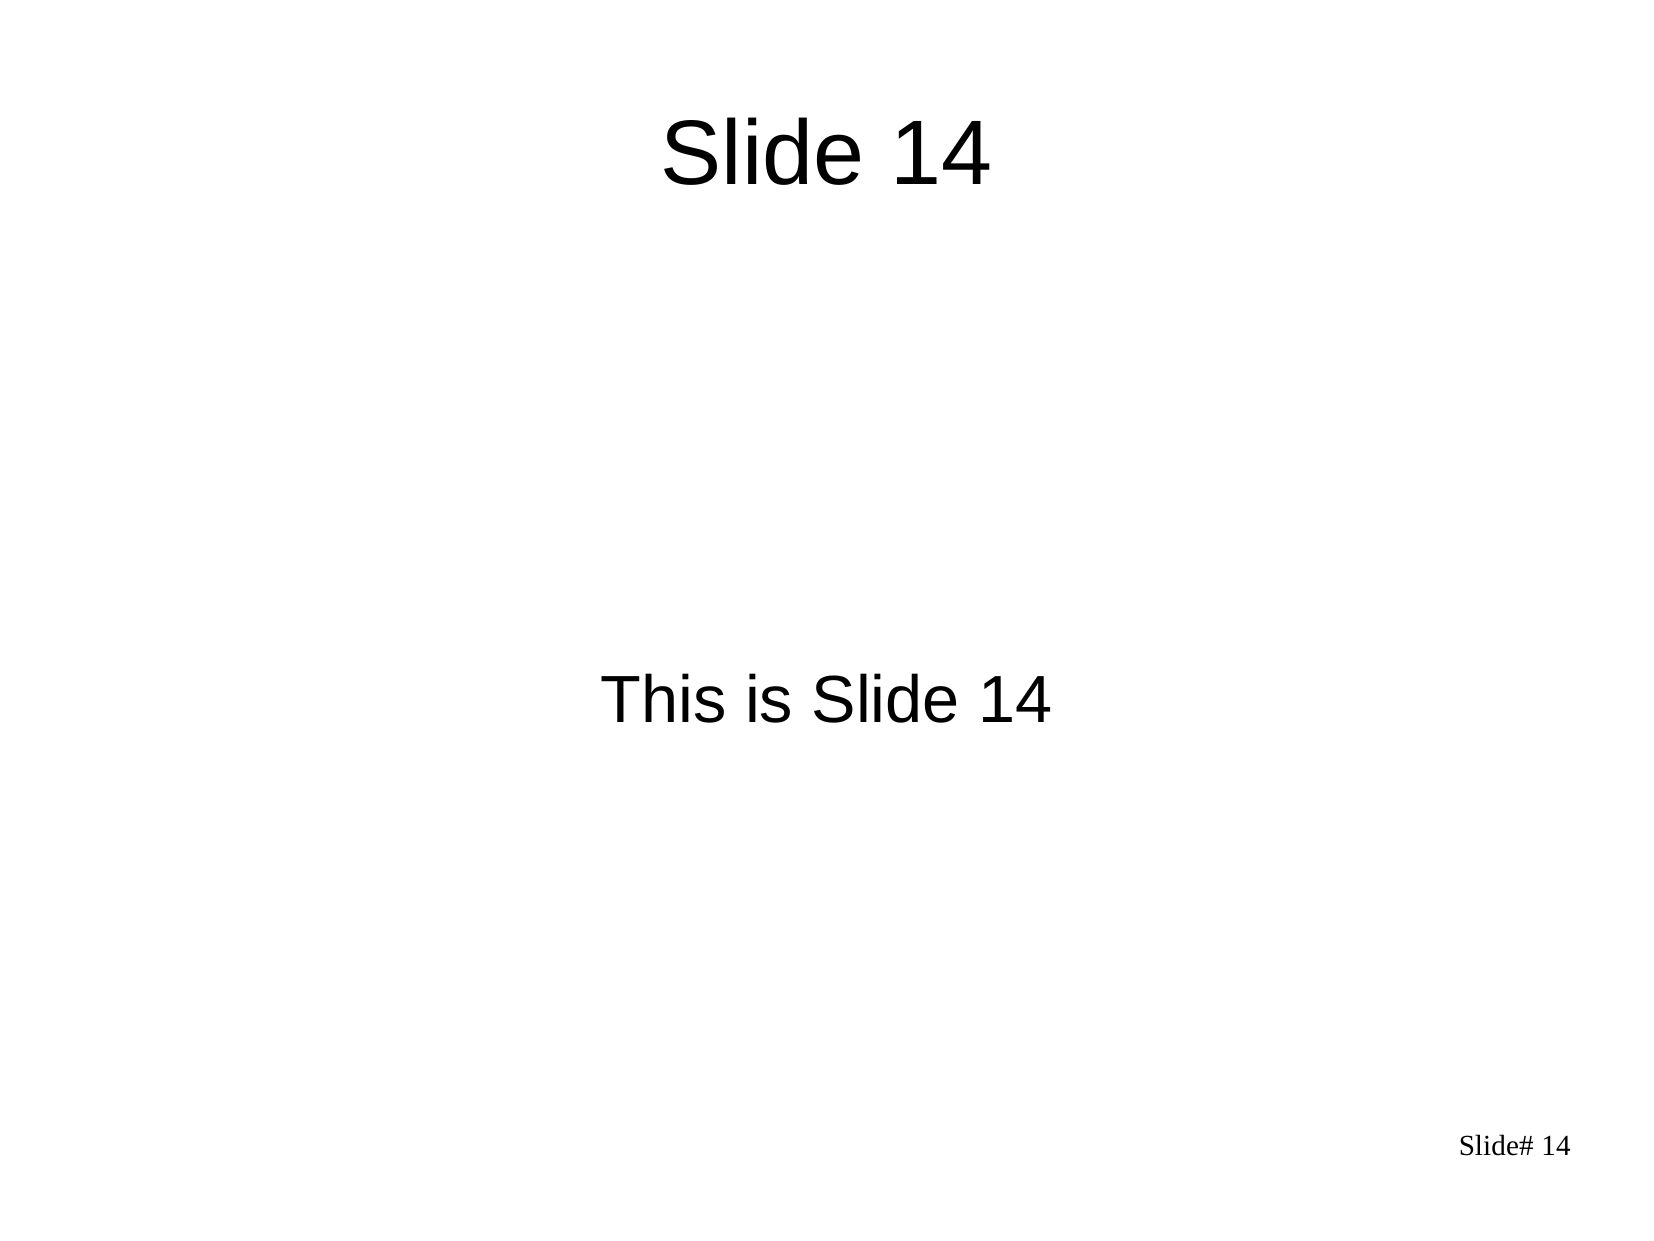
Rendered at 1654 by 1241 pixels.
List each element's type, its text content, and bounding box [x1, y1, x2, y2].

title Slide 14 [82, 49, 1571, 257]
subtitle This is Slide 14 [82, 290, 1571, 1109]
